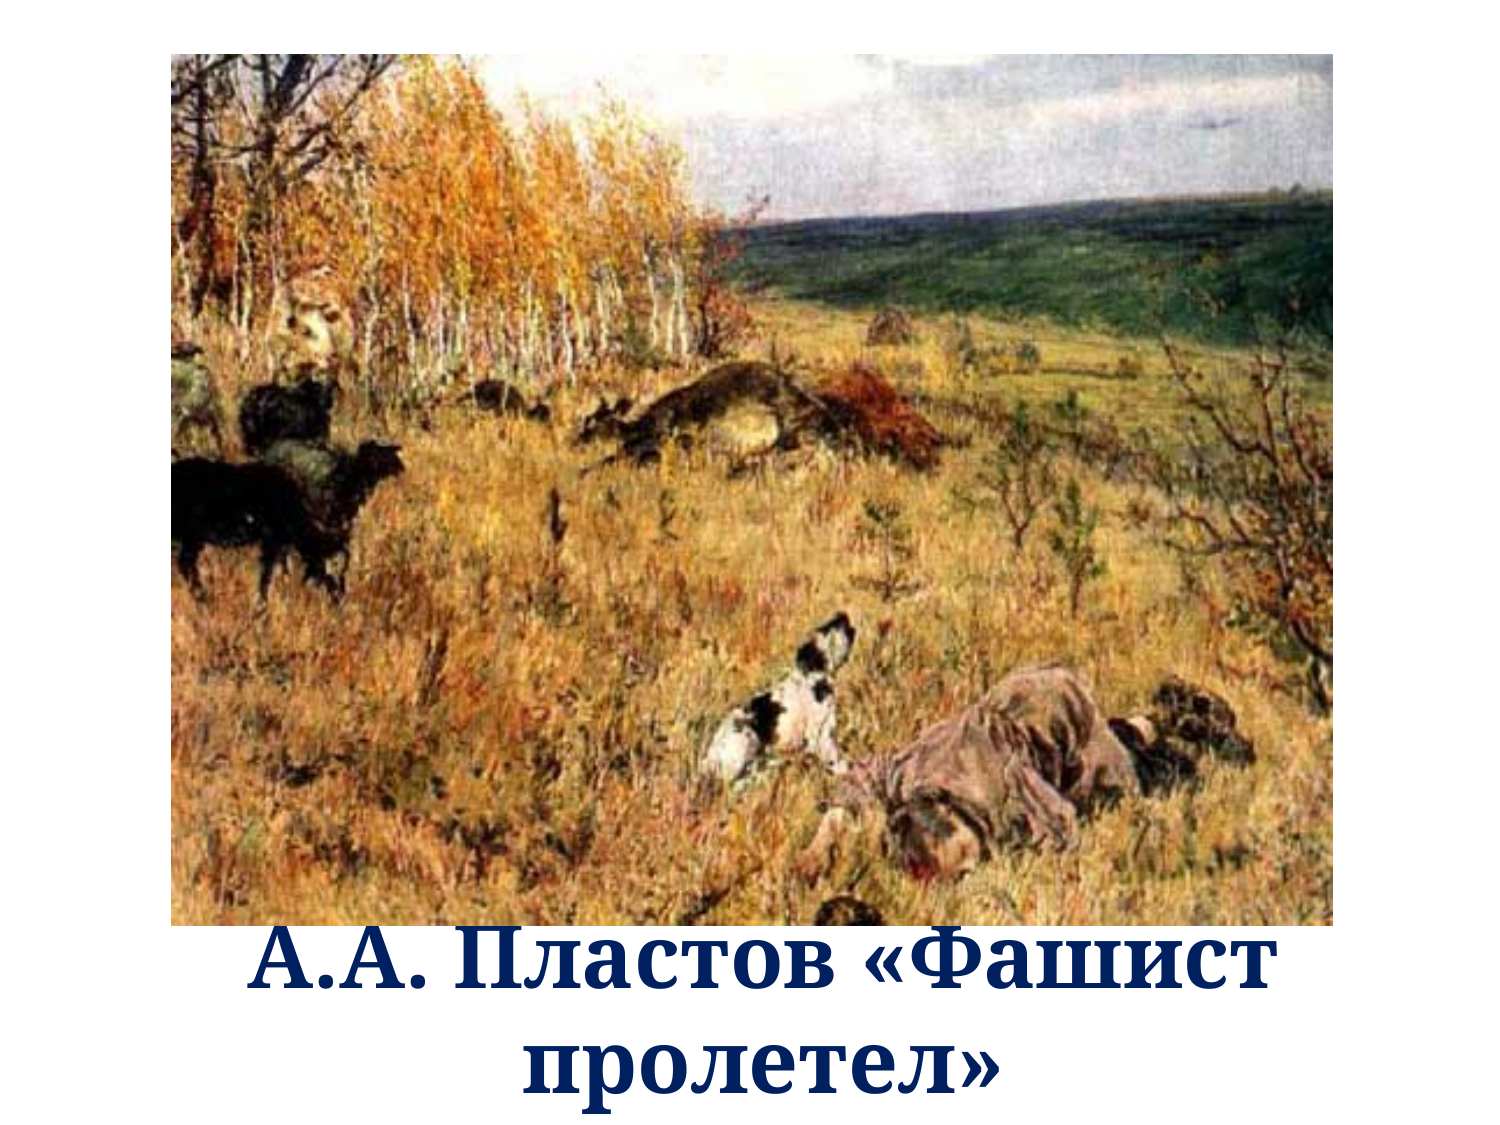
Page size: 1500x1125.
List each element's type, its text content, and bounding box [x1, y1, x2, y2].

picture [171, 54, 1333, 926]
title А.А. Пластов «Фашист пролетел» [88, 893, 1439, 1081]
